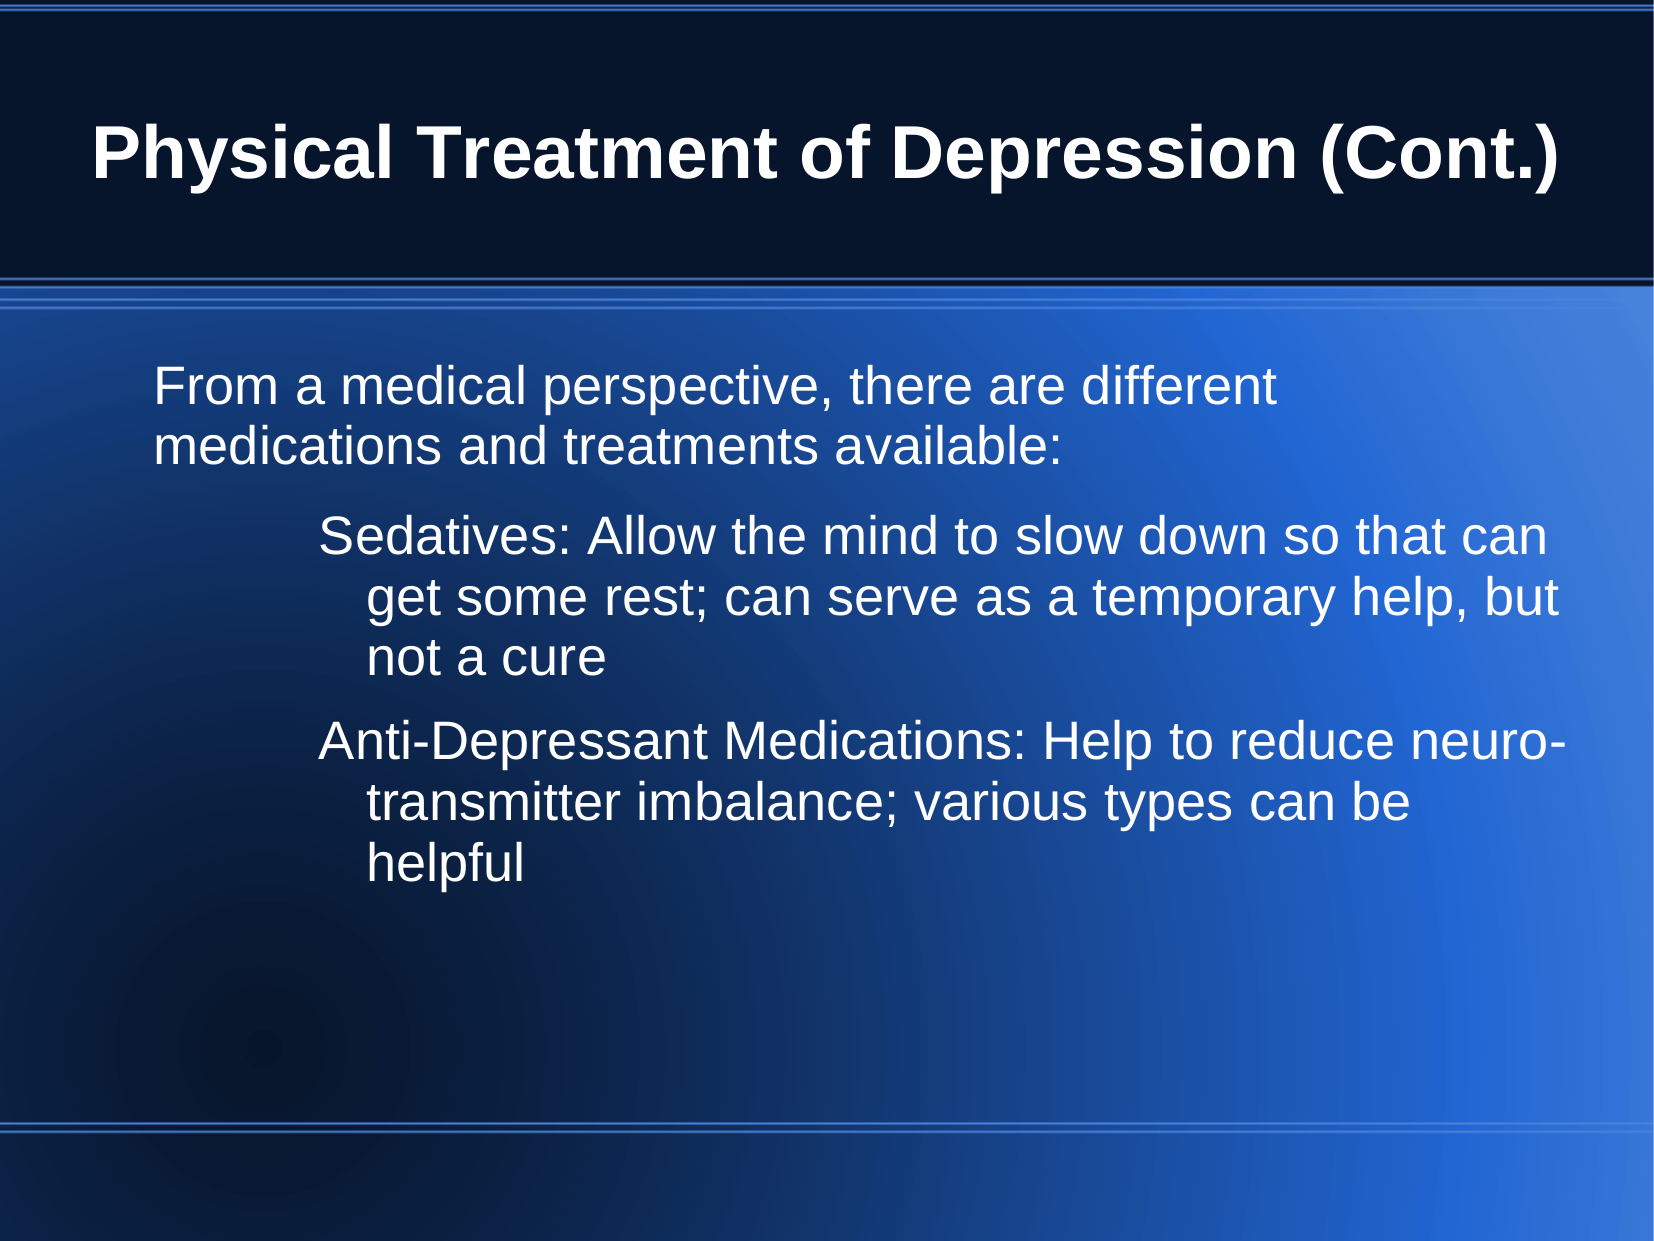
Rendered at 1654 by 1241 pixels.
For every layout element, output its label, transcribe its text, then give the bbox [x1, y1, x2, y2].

picture [0, 0, 1654, 1241]
title Physical Treatment of Depression (Cont.) [82, 49, 1571, 257]
list From a medical perspective, there are different medications and treatments available: Sedatives: Allow the mind to slow down so that can get some rest; can serve as a temporary help, but not a cure Anti-Depressant Medications: Help to reduce neuro-transmitter imbalance; various types can be helpful [82, 355, 1571, 1058]
